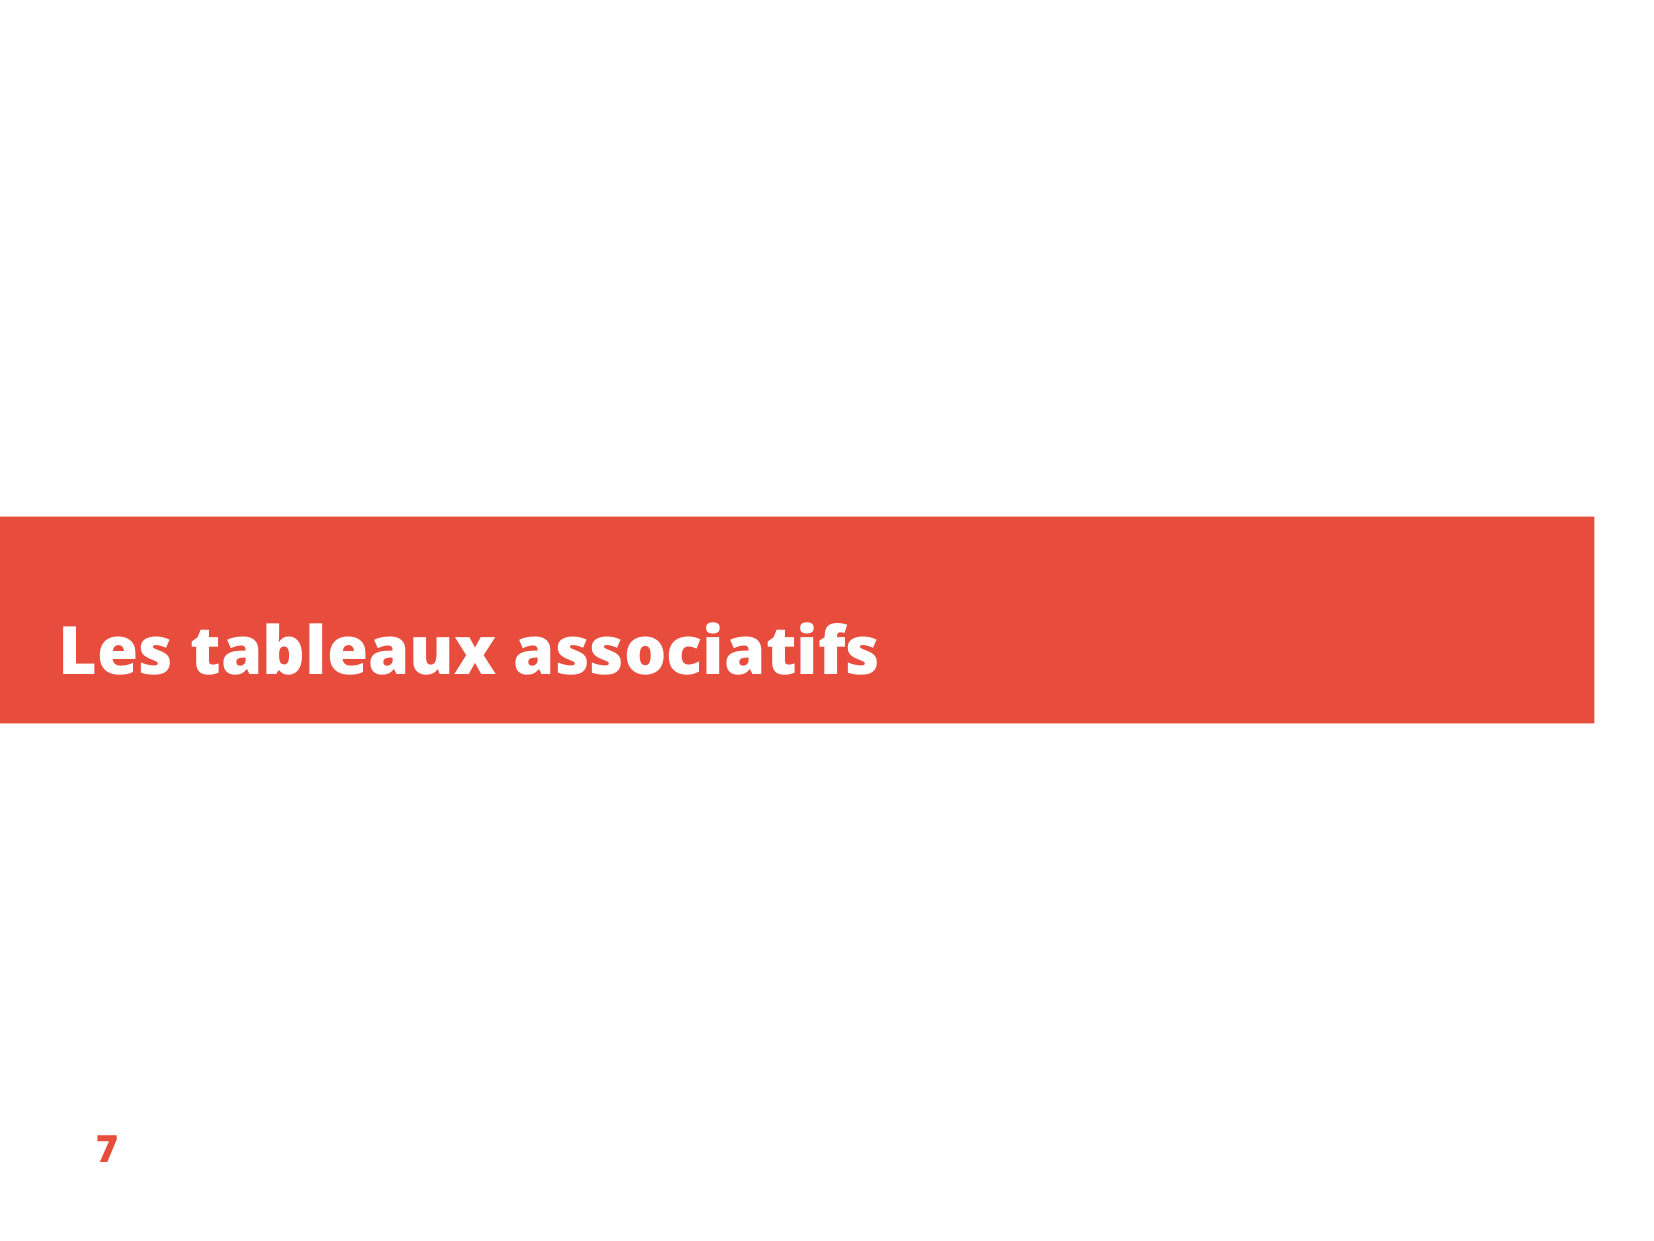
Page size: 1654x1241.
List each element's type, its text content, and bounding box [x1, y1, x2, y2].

title Les tableaux associatifs [59, 546, 1595, 694]
